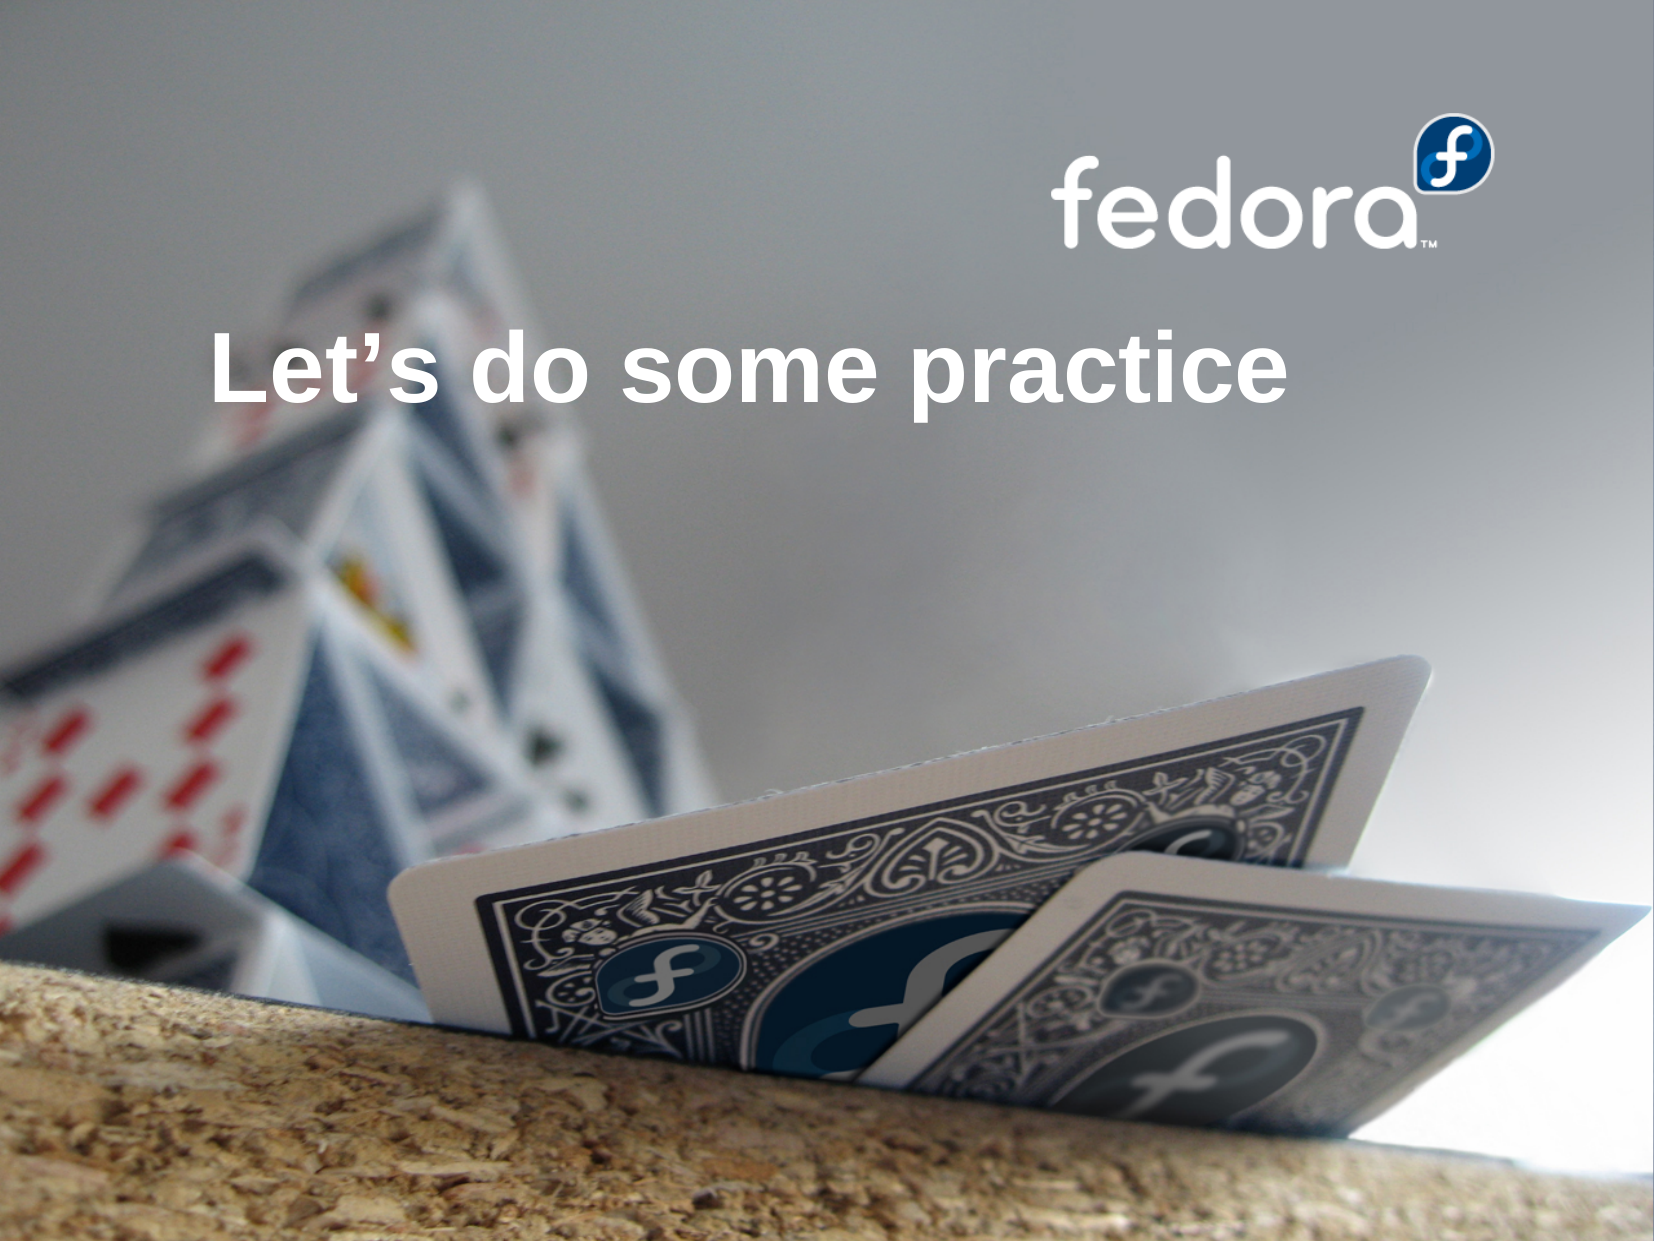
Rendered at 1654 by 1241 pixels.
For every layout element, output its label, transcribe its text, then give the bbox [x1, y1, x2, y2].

text_box Let’s do some practice [187, 262, 1313, 470]
picture [0, 0, 1654, 1241]
